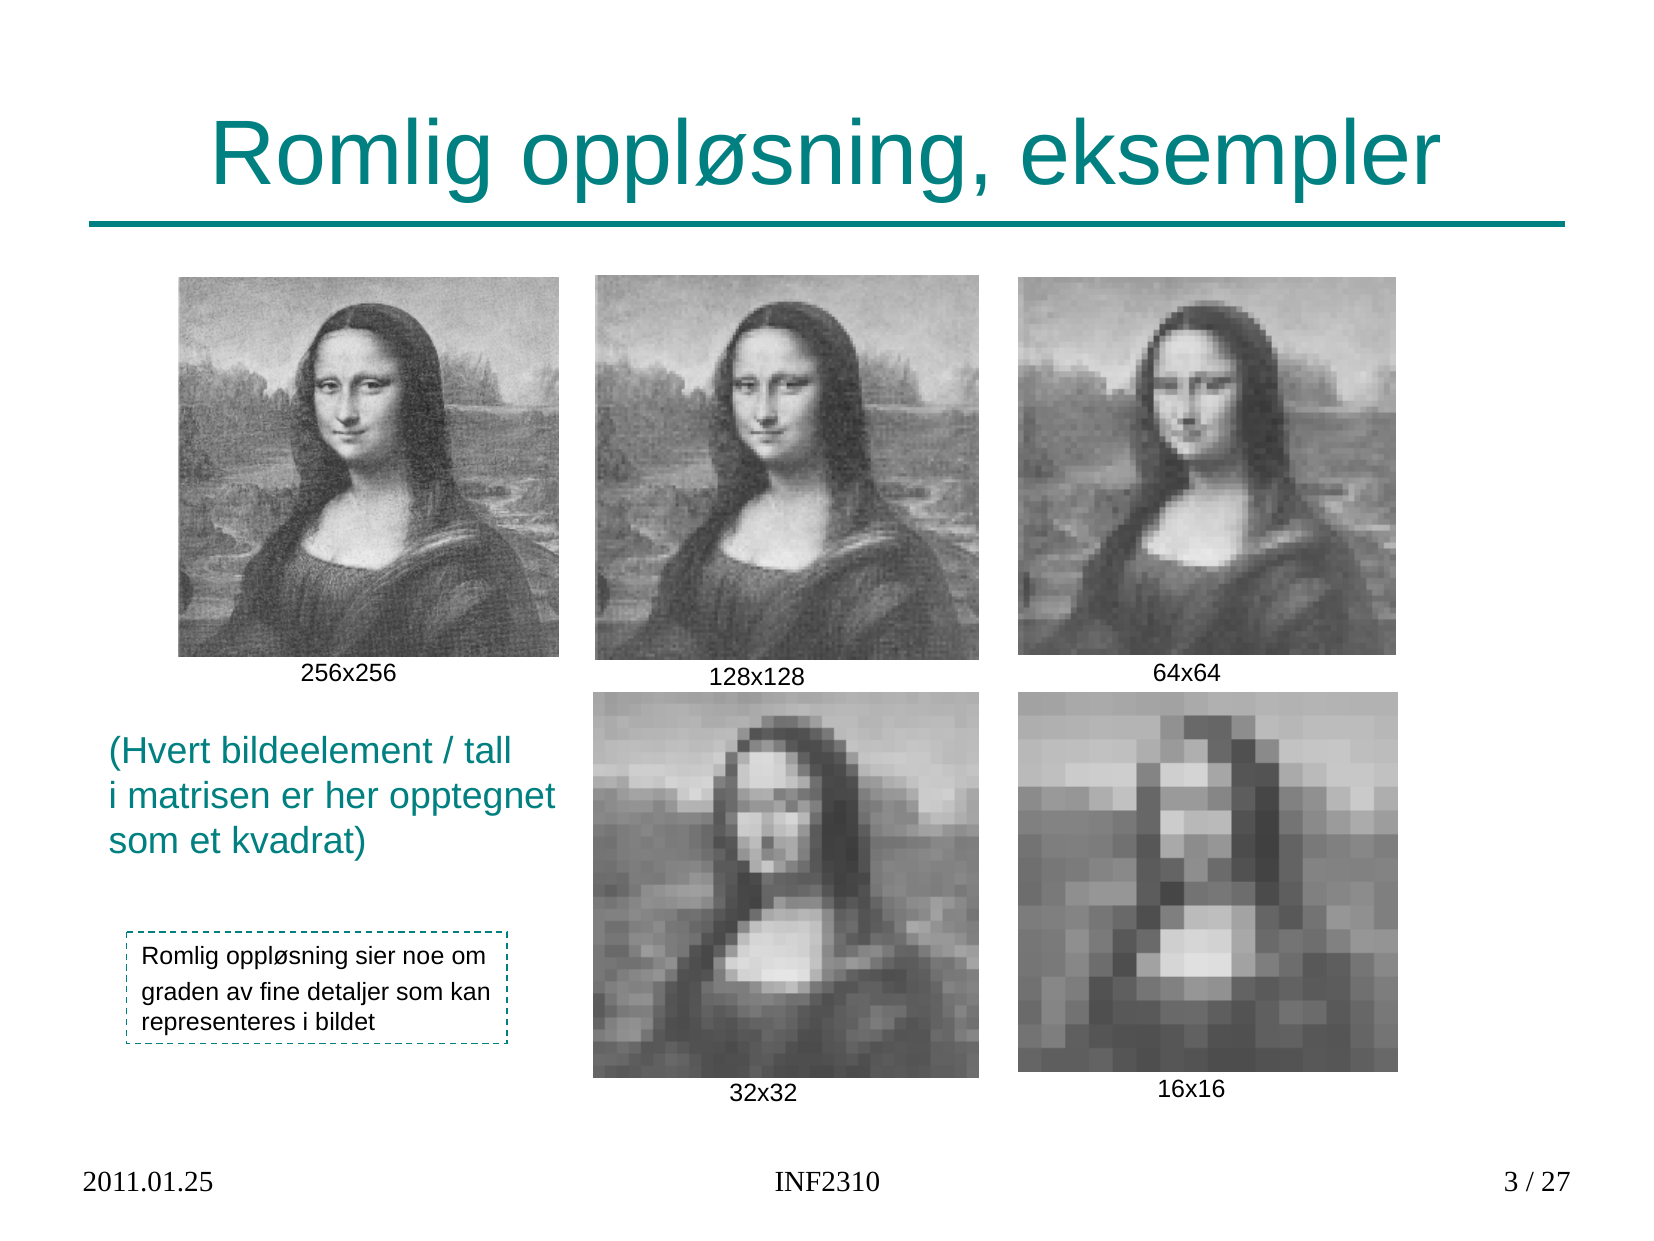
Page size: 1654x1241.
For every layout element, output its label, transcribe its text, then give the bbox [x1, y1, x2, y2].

picture [593, 692, 979, 1078]
text_box 128x128 [694, 652, 821, 692]
text_box Romlig oppløsning sier noe om graden av fine detaljer som kan representeres i bildet [126, 932, 508, 1044]
picture [178, 277, 559, 658]
text_box 32x32 [714, 1069, 813, 1115]
picture [1018, 692, 1398, 1072]
text_box (Hvert bildeelement / tall i matrisen er her opptegnet som et kvadrat) [93, 718, 582, 869]
text_box 64x64 [1138, 648, 1237, 694]
title Romlig oppløsning, eksempler [82, 56, 1571, 250]
picture [1018, 277, 1396, 655]
picture [595, 275, 979, 660]
text_box 256x256 [285, 648, 413, 694]
text_box 16x16 [1142, 1065, 1241, 1111]
